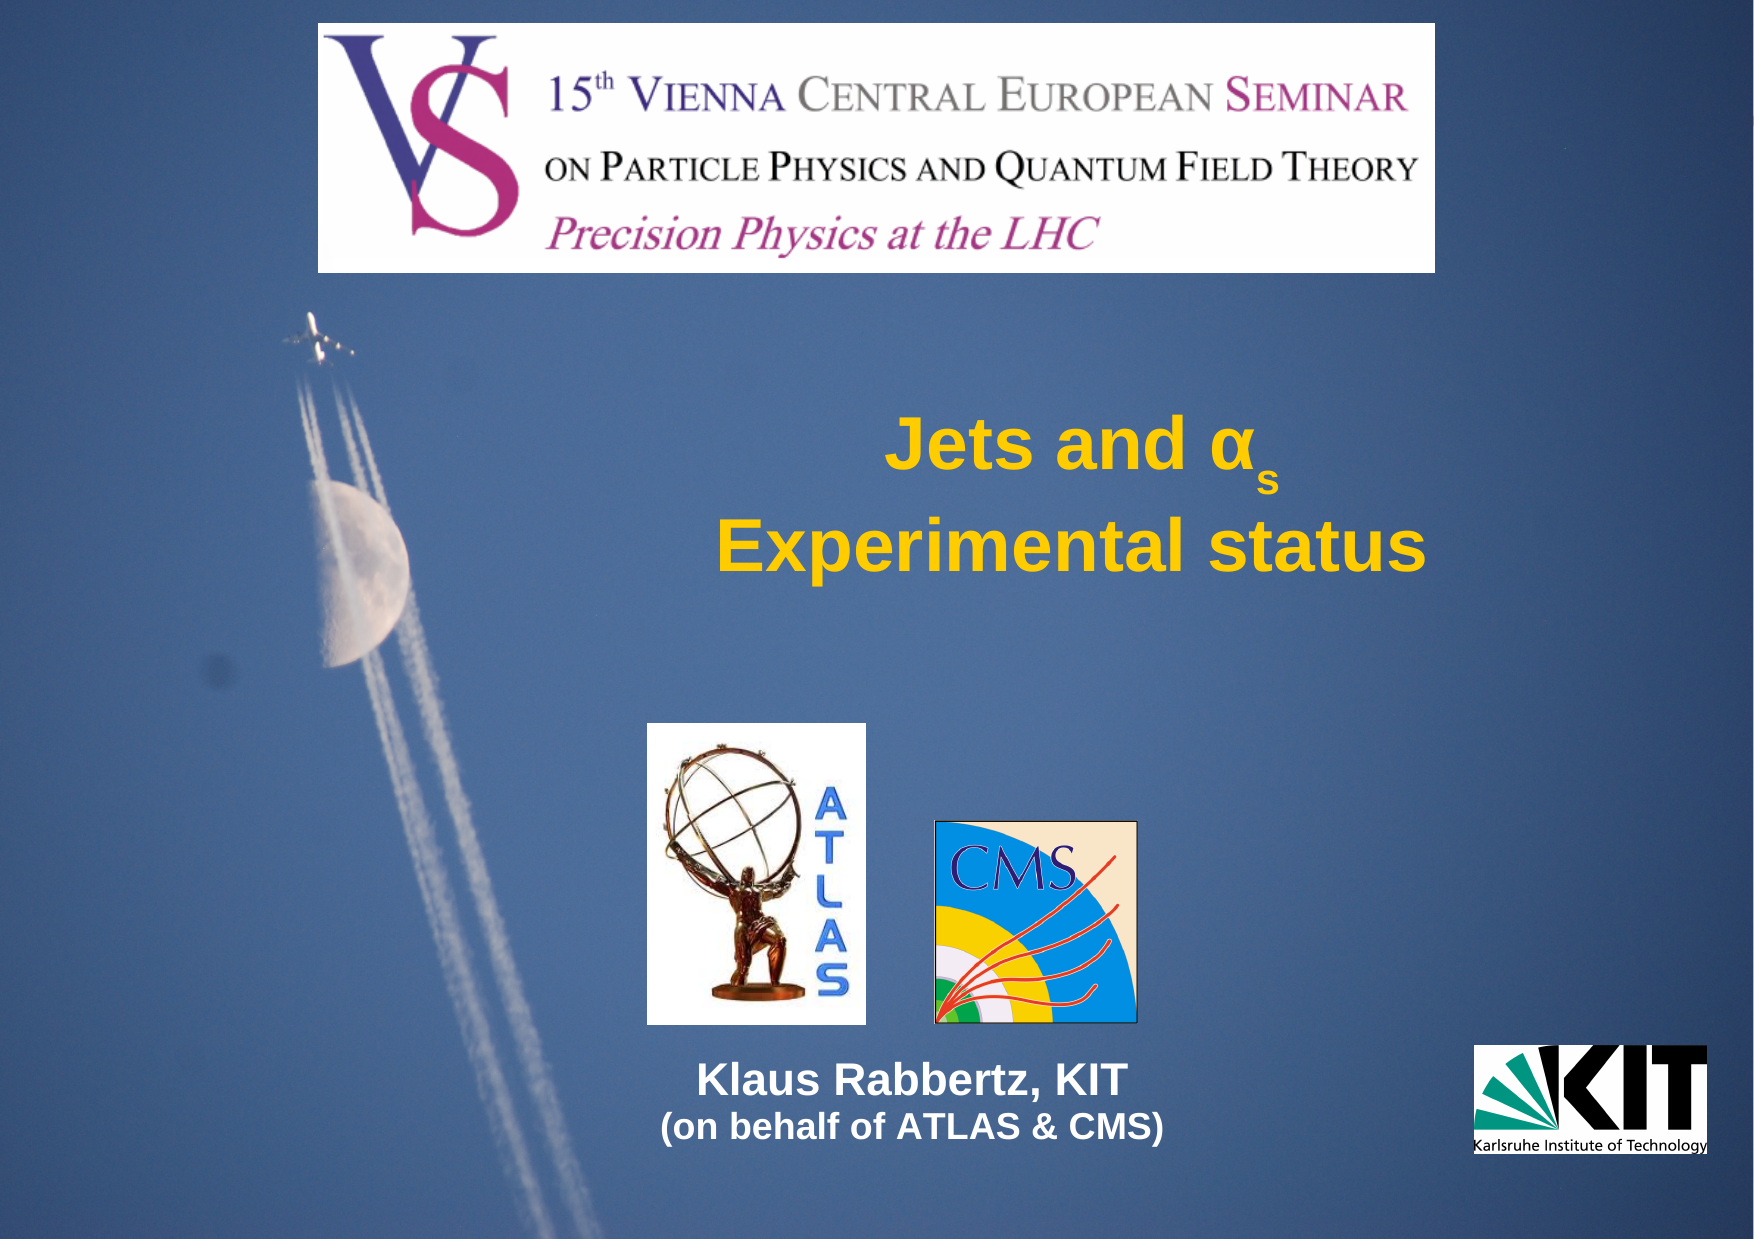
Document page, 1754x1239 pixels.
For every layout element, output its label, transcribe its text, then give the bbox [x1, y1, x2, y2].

picture [0, 0, 1754, 1239]
text_box Klaus Rabbertz, KIT (on behalf of ATLAS & CMS) [648, 1048, 1177, 1154]
text_box Jets and αs Experimental status [703, 395, 1465, 594]
